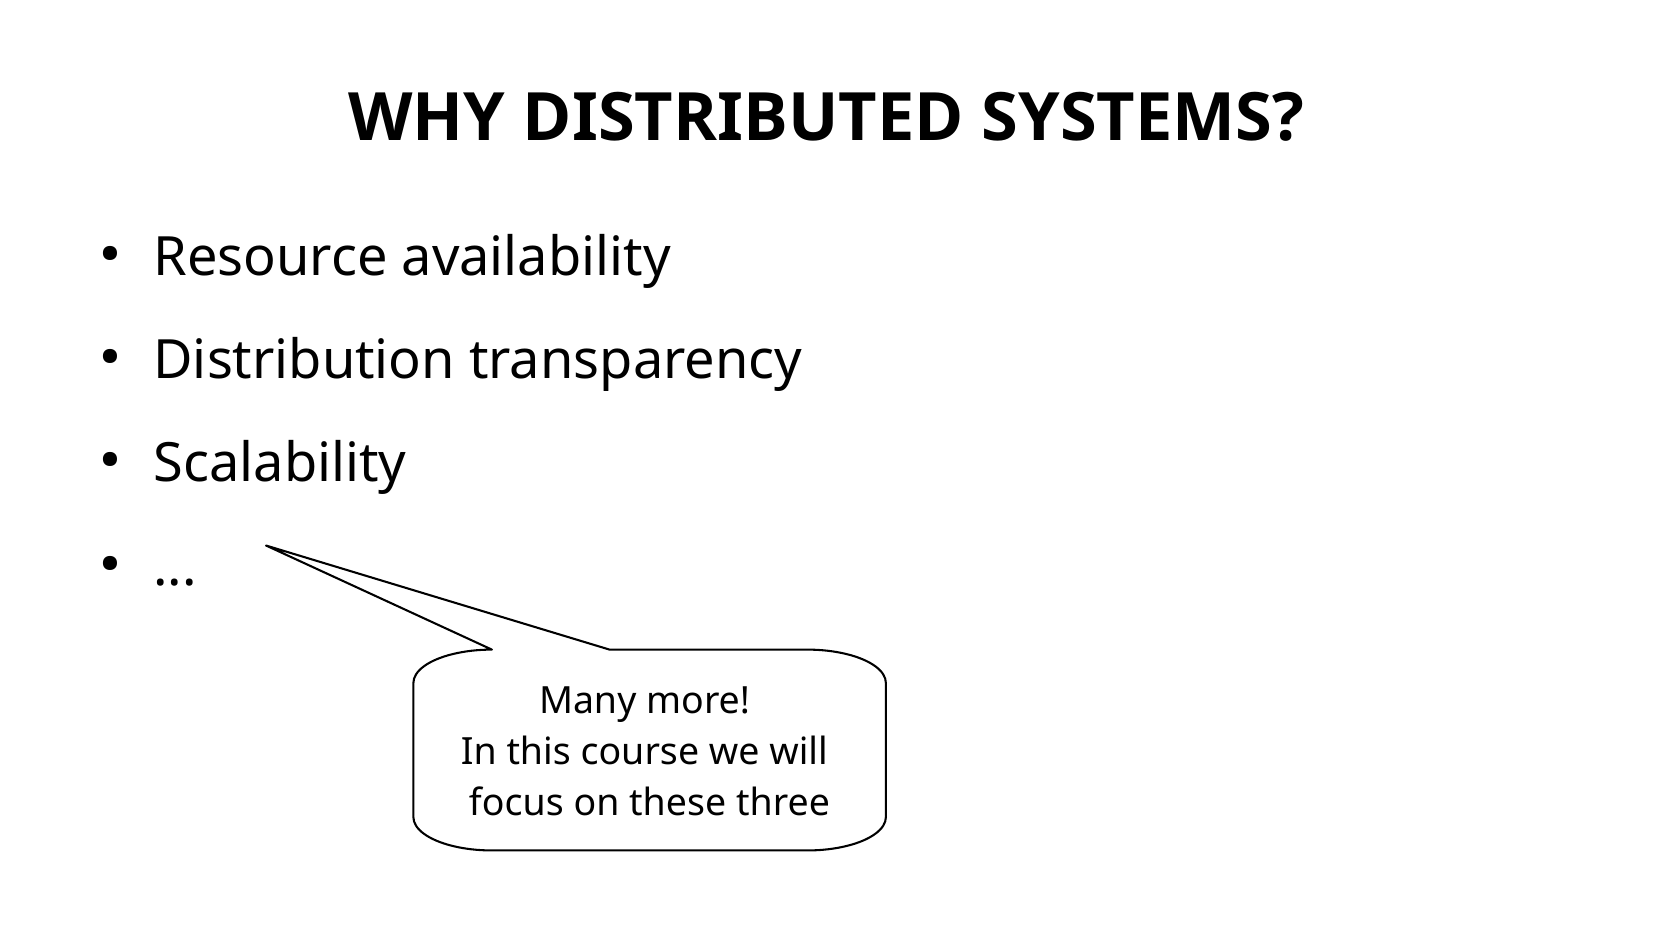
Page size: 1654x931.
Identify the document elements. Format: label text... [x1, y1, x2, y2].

title WHY DISTRIBUTED SYSTEMS? [82, 73, 1571, 156]
text_box Many more! In this course we will focus on these three [265, 545, 886, 851]
list Resource availability Distribution transparency Scalability ... [82, 217, 1571, 757]
